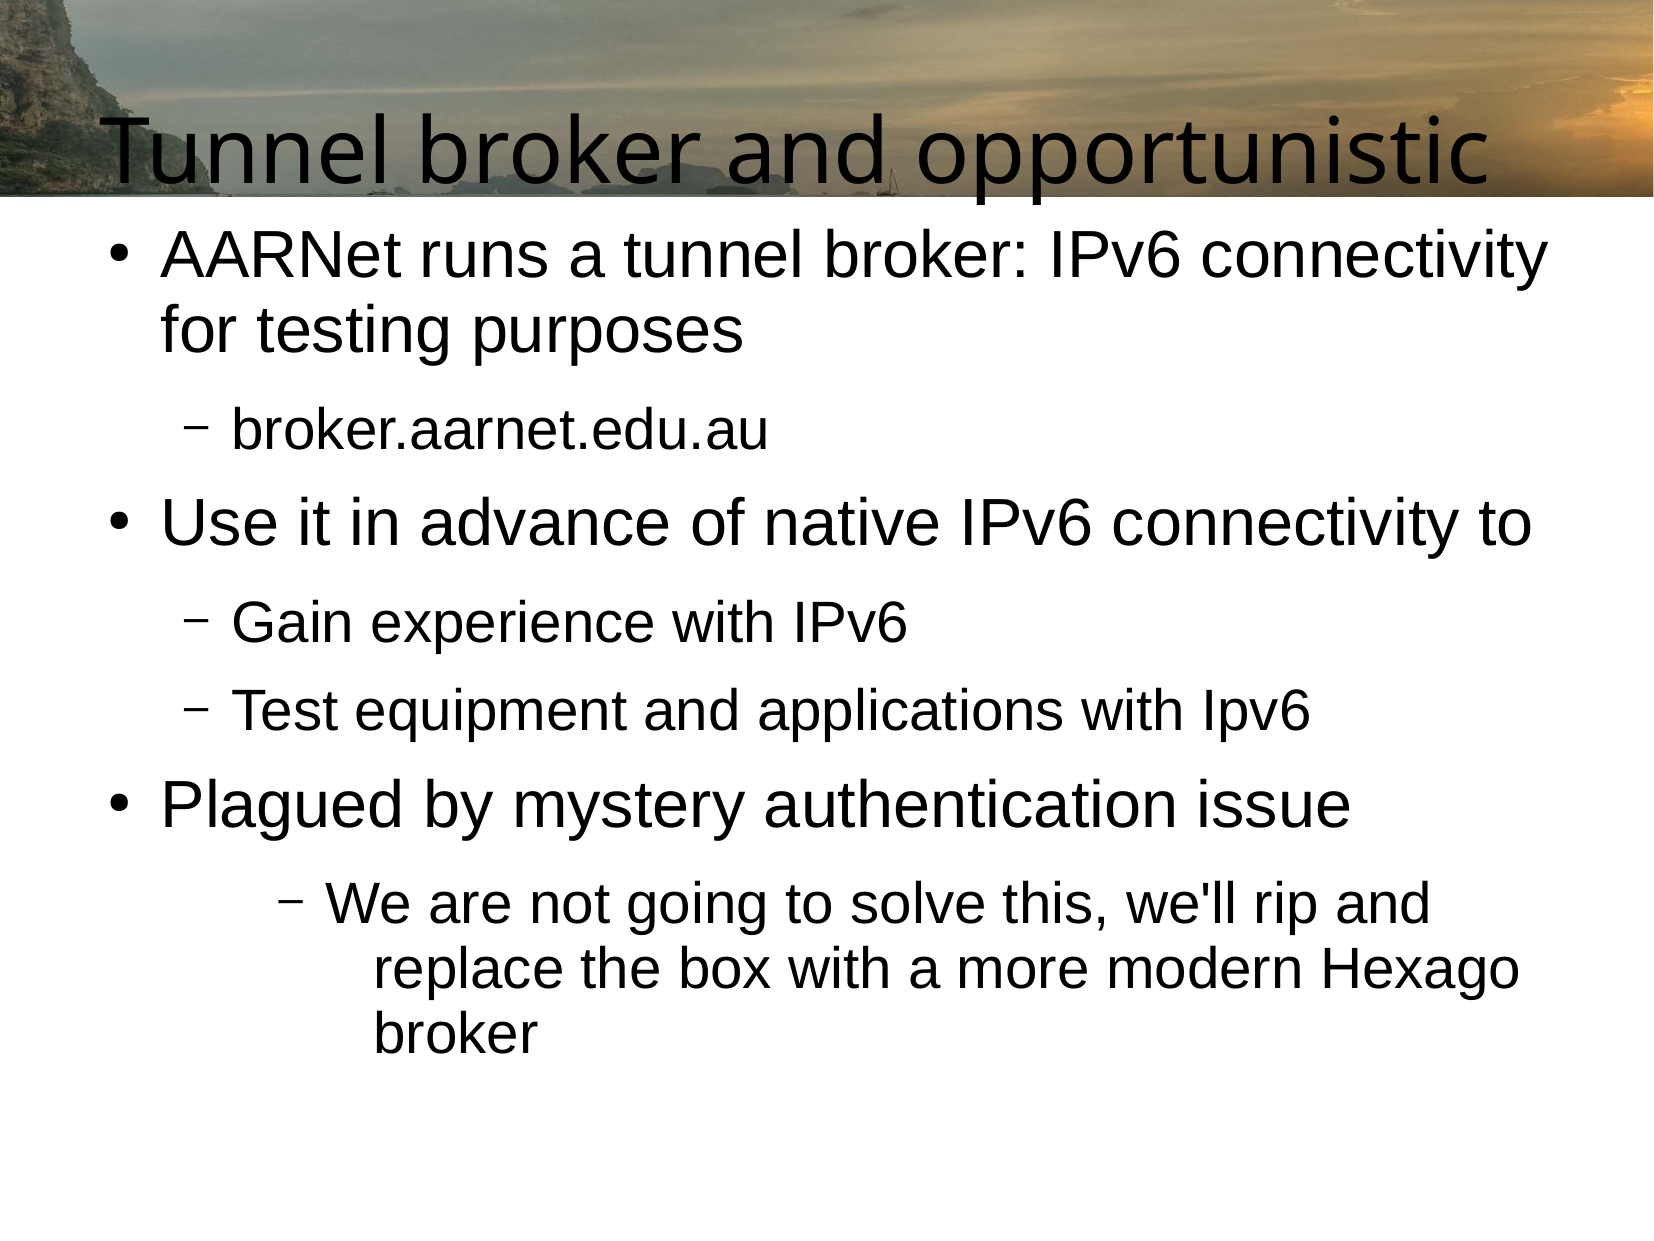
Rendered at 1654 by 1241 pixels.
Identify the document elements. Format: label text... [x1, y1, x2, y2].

picture [0, 0, 1654, 197]
title Tunnel broker and opportunistic [100, 92, 1571, 203]
list AARNet runs a tunnel broker: IPv6 connectivity for testing purposes broker.aarnet.edu.au Use it in advance of native IPv6 connectivity to Gain experience with IPv6 Test equipment and applications with Ipv6 Plagued by mystery authentication issue We are not going to solve this, we'll rip and replace the box with a more modern Hexago broker [89, 217, 1578, 1241]
